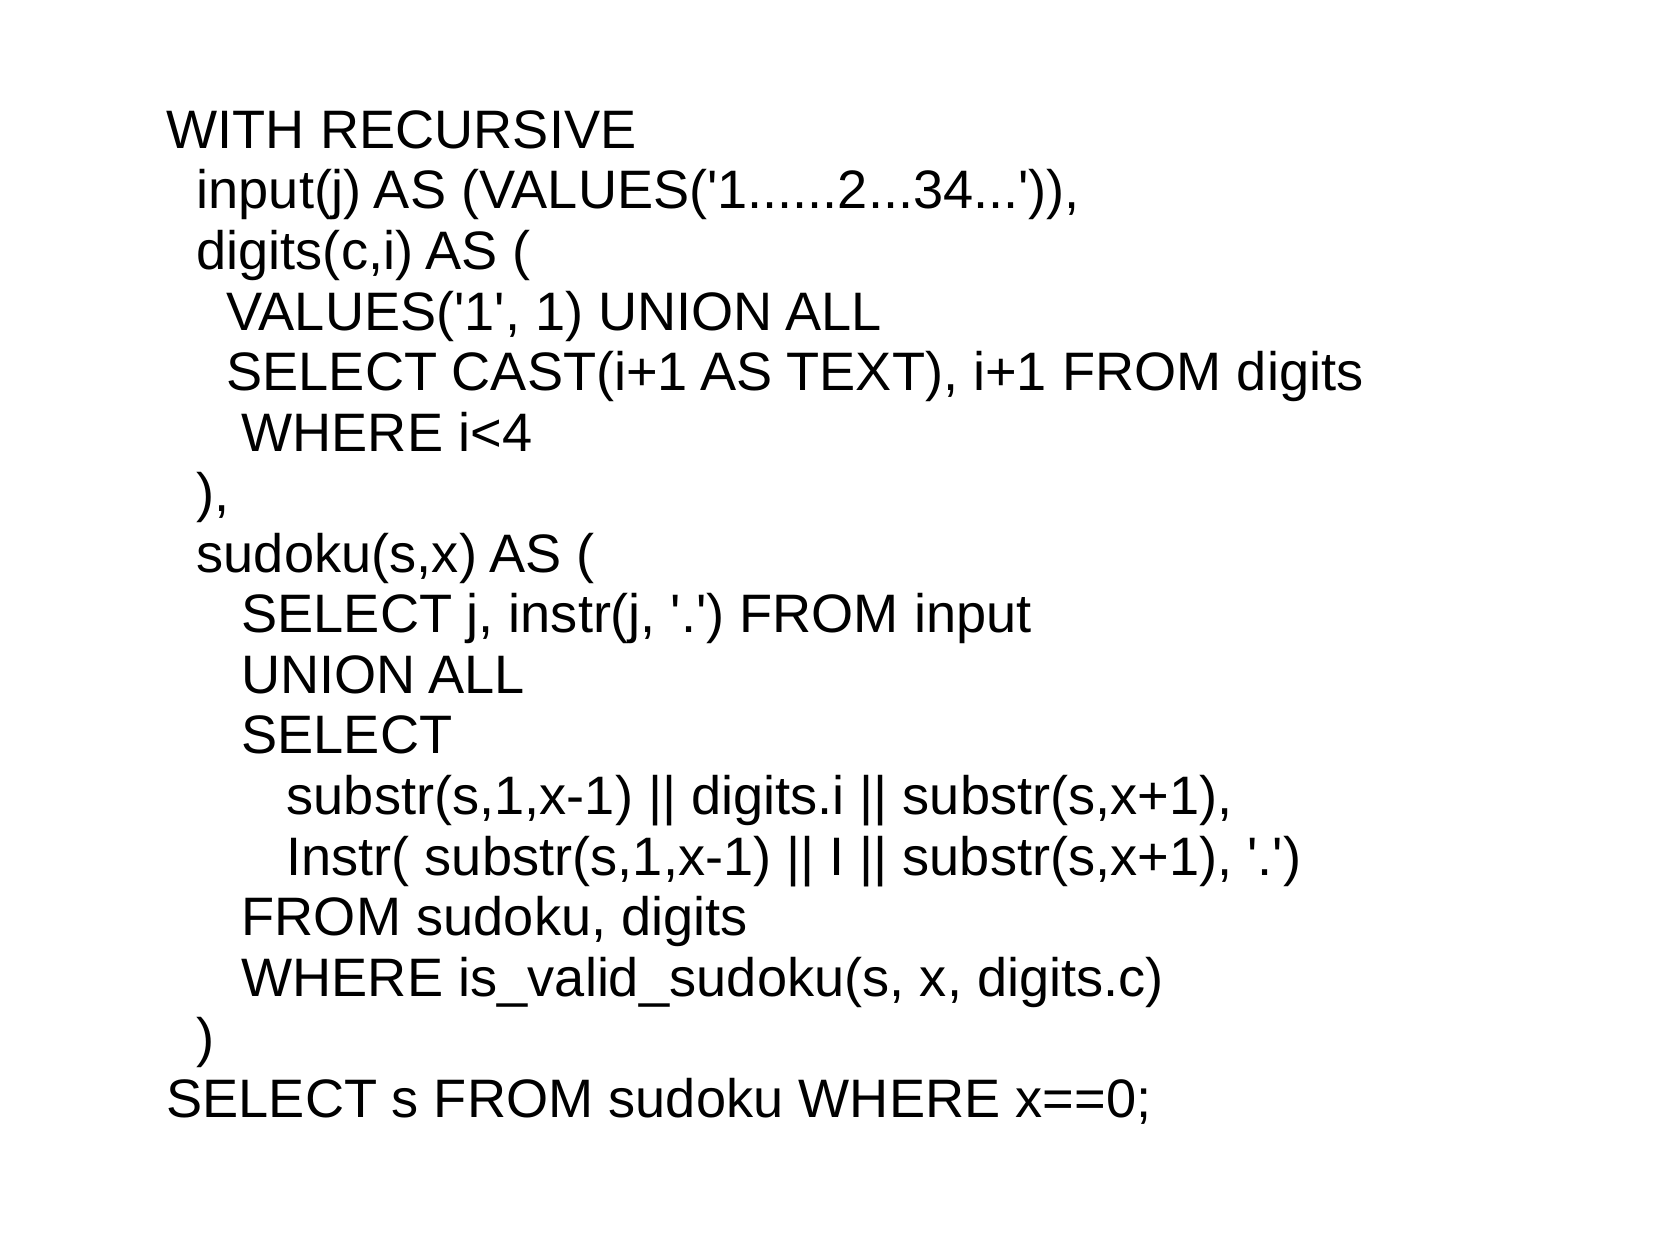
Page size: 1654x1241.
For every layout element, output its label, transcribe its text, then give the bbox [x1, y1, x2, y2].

text_box WITH RECURSIVE input(j) AS (VALUES('1......2...34...')), digits(c,i) AS ( VALUES('1', 1) UNION ALL SELECT CAST(i+1 AS TEXT), i+1 FROM digits WHERE i<4 ), sudoku(s,x) AS ( SELECT j, instr(j, '.') FROM input UNION ALL SELECT substr(s,1,x-1) || digits.i || substr(s,x+1), Instr( substr(s,1,x-1) || I || substr(s,x+1), '.') FROM sudoku, digits WHERE is_valid_sudoku(s, x, digits.c) ) SELECT s FROM sudoku WHERE x==0; [151, 92, 1381, 1141]
